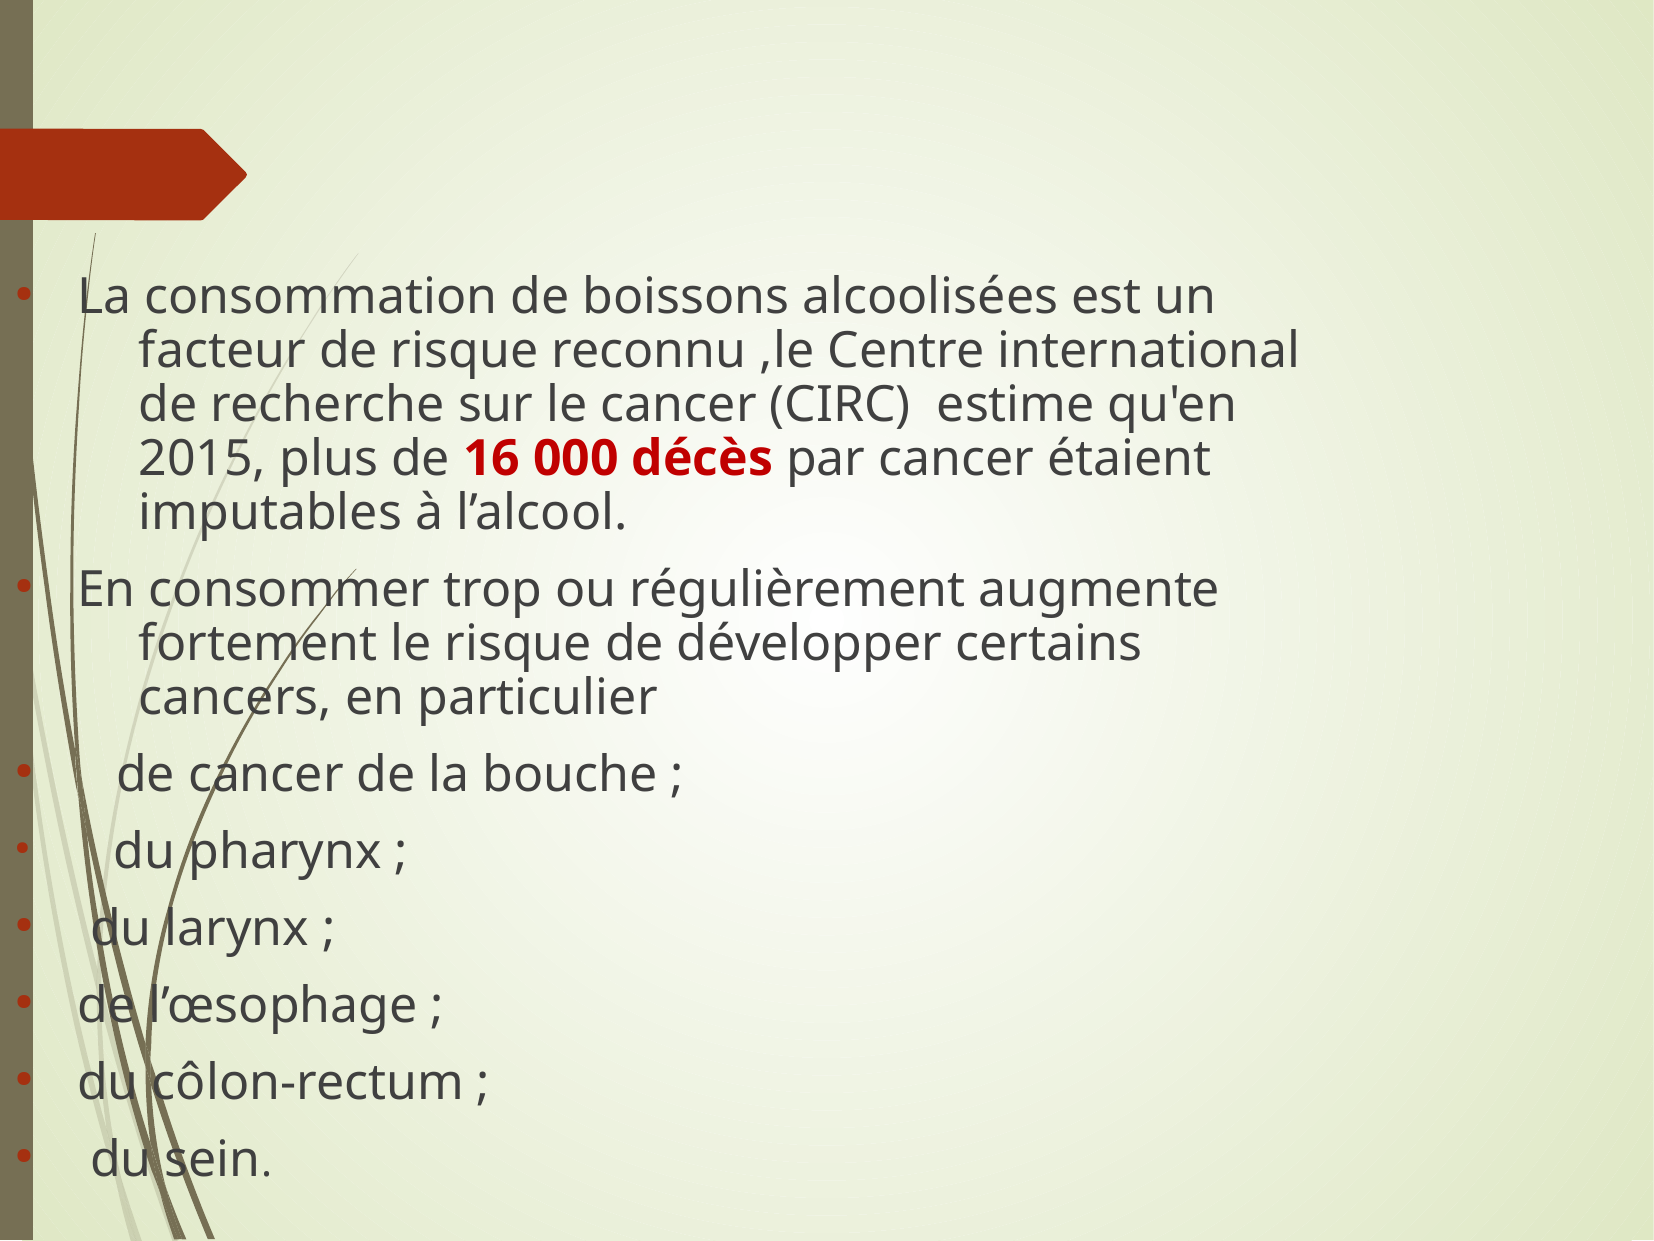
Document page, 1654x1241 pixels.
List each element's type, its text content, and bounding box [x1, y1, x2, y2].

list La consommation de boissons alcoolisées est un facteur de risque reconnu ,le Centre international de recherche sur le cancer (CIRC) estime qu'en 2015, plus de 16 000 décès par cancer étaient imputables à l’alcool. En consommer trop ou régulièrement augmente fortement le risque de développer certains cancers, en particulier de cancer de la bouche ; du pharynx ; du larynx ; de l’œsophage ; du côlon-rectum ; du sein. [0, 263, 1351, 1214]
